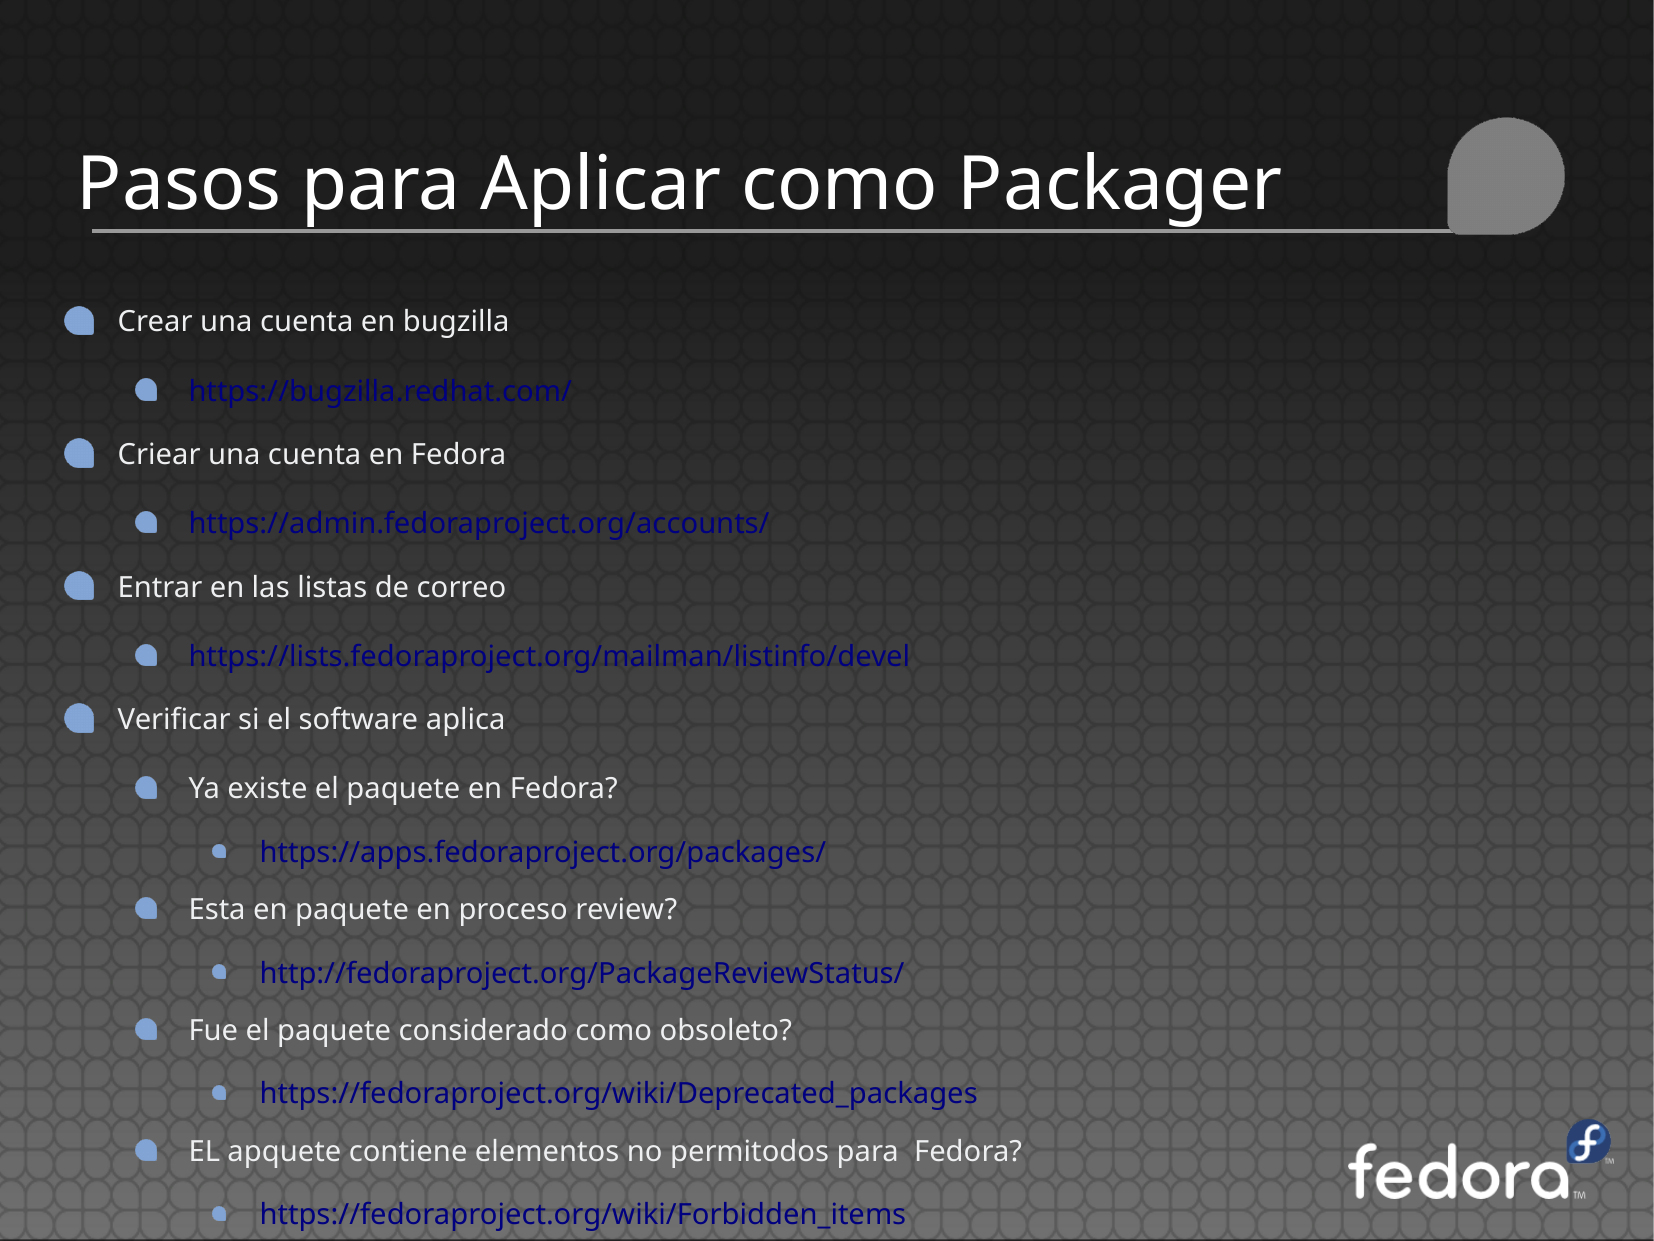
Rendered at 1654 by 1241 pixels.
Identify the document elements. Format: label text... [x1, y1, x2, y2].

list Crear una cuenta en bugzilla https://bugzilla.redhat.com/ Criear una cuenta en Fedora https://admin.fedoraproject.org/accounts/ Entrar en las listas de correo https://lists.fedoraproject.org/mailman/listinfo/devel Verificar si el software aplica Ya existe el paquete en Fedora? https://apps.fedoraproject.org/packages/ Esta en paquete en proceso review? http://fedoraproject.org/PackageReviewStatus/ Fue el paquete considerado como obsoleto? https://fedoraproject.org/wiki/Deprecated_packages EL apquete contiene elementos no permitodos para Fedora? https://fedoraproject.org/wiki/Forbidden_items [46, 300, 1536, 1203]
title Pasos para Aplicar como Packager [76, 78, 1566, 283]
picture [0, 0, 1654, 1241]
